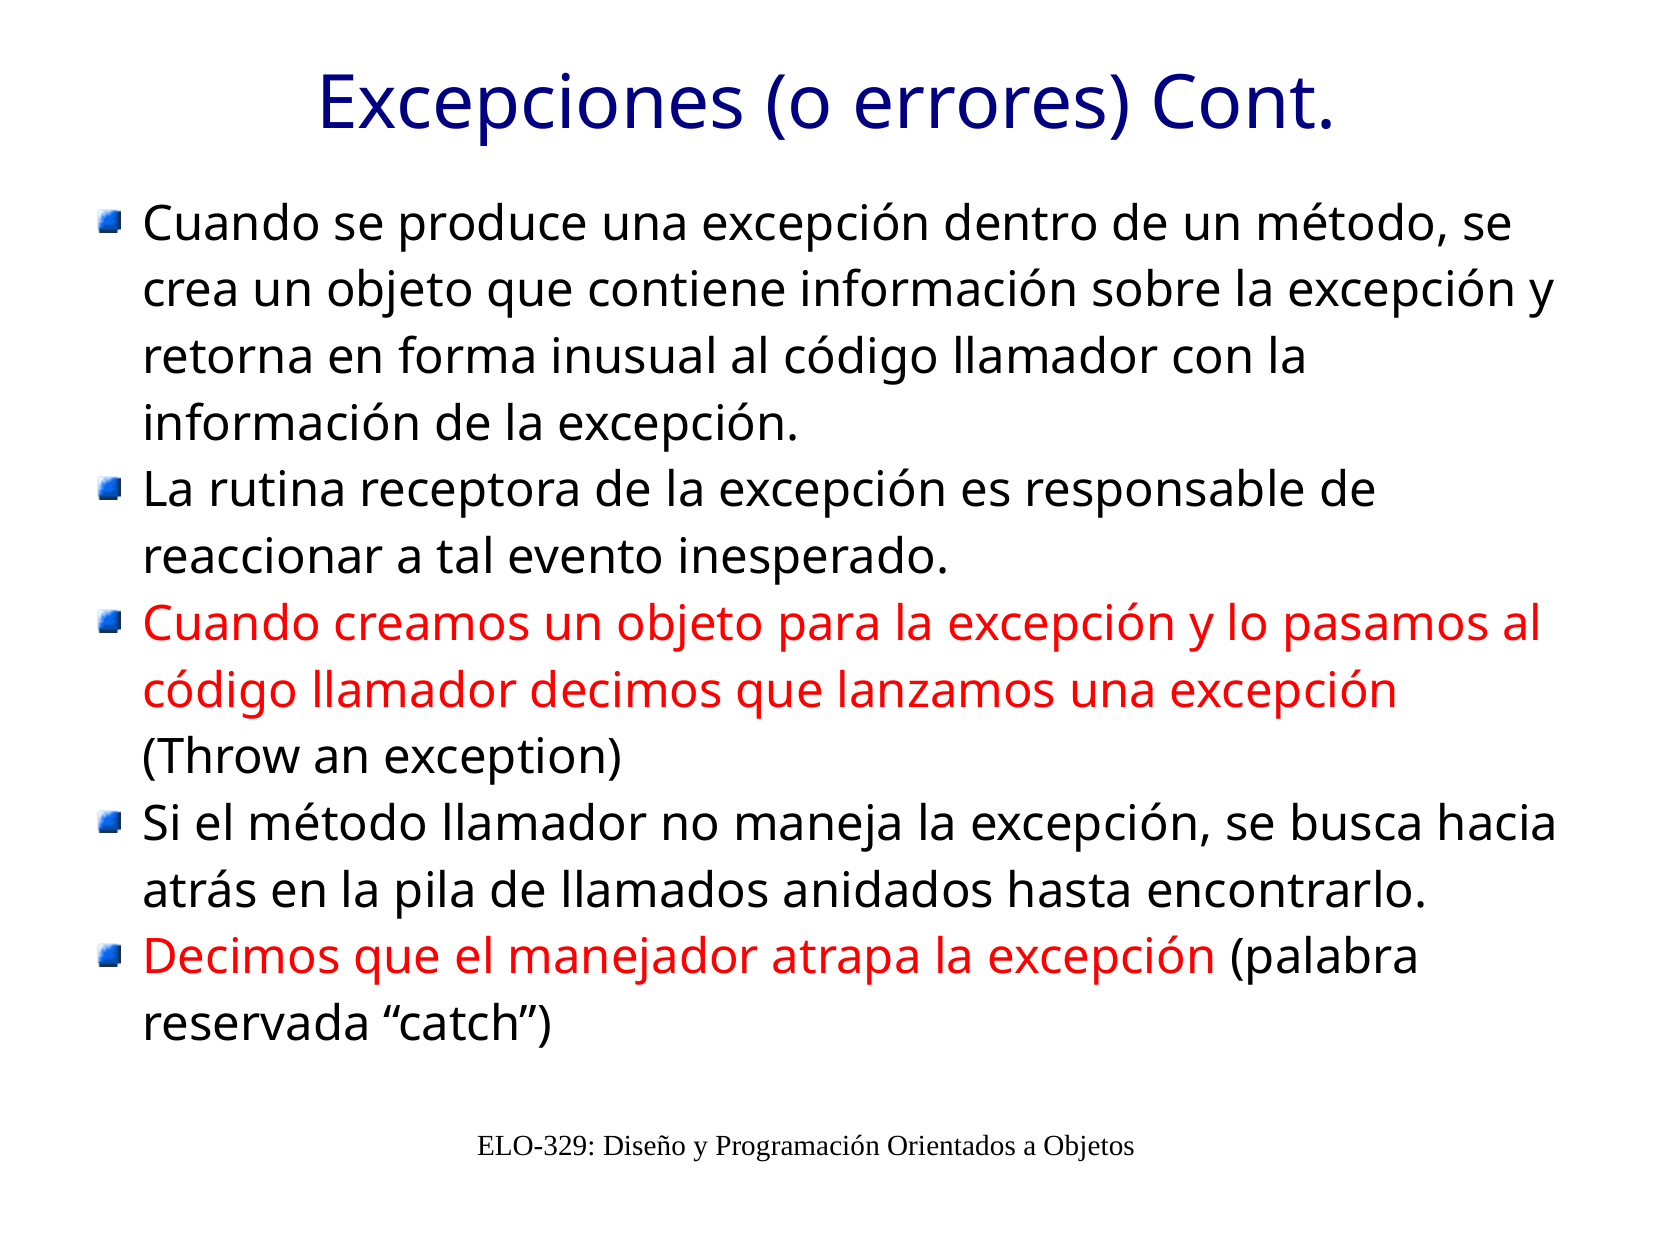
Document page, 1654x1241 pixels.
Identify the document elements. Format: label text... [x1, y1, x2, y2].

title Excepciones (o errores) Cont. [82, 49, 1571, 151]
list Cuando se produce una excepción dentro de un método, se crea un objeto que contiene información sobre la excepción y retorna en forma inusual al código llamador con la información de la excepción. La rutina receptora de la excepción es responsable de reaccionar a tal evento inesperado. Cuando creamos un objeto para la excepción y lo pasamos al código llamador decimos que lanzamos una excepción (Throw an exception)‏ Si el método llamador no maneja la excepción, se busca hacia atrás en la pila de llamados anidados hasta encontrarlo. Decimos que el manejador atrapa la excepción (palabra reservada “catch”)‏ [82, 187, 1571, 1133]
